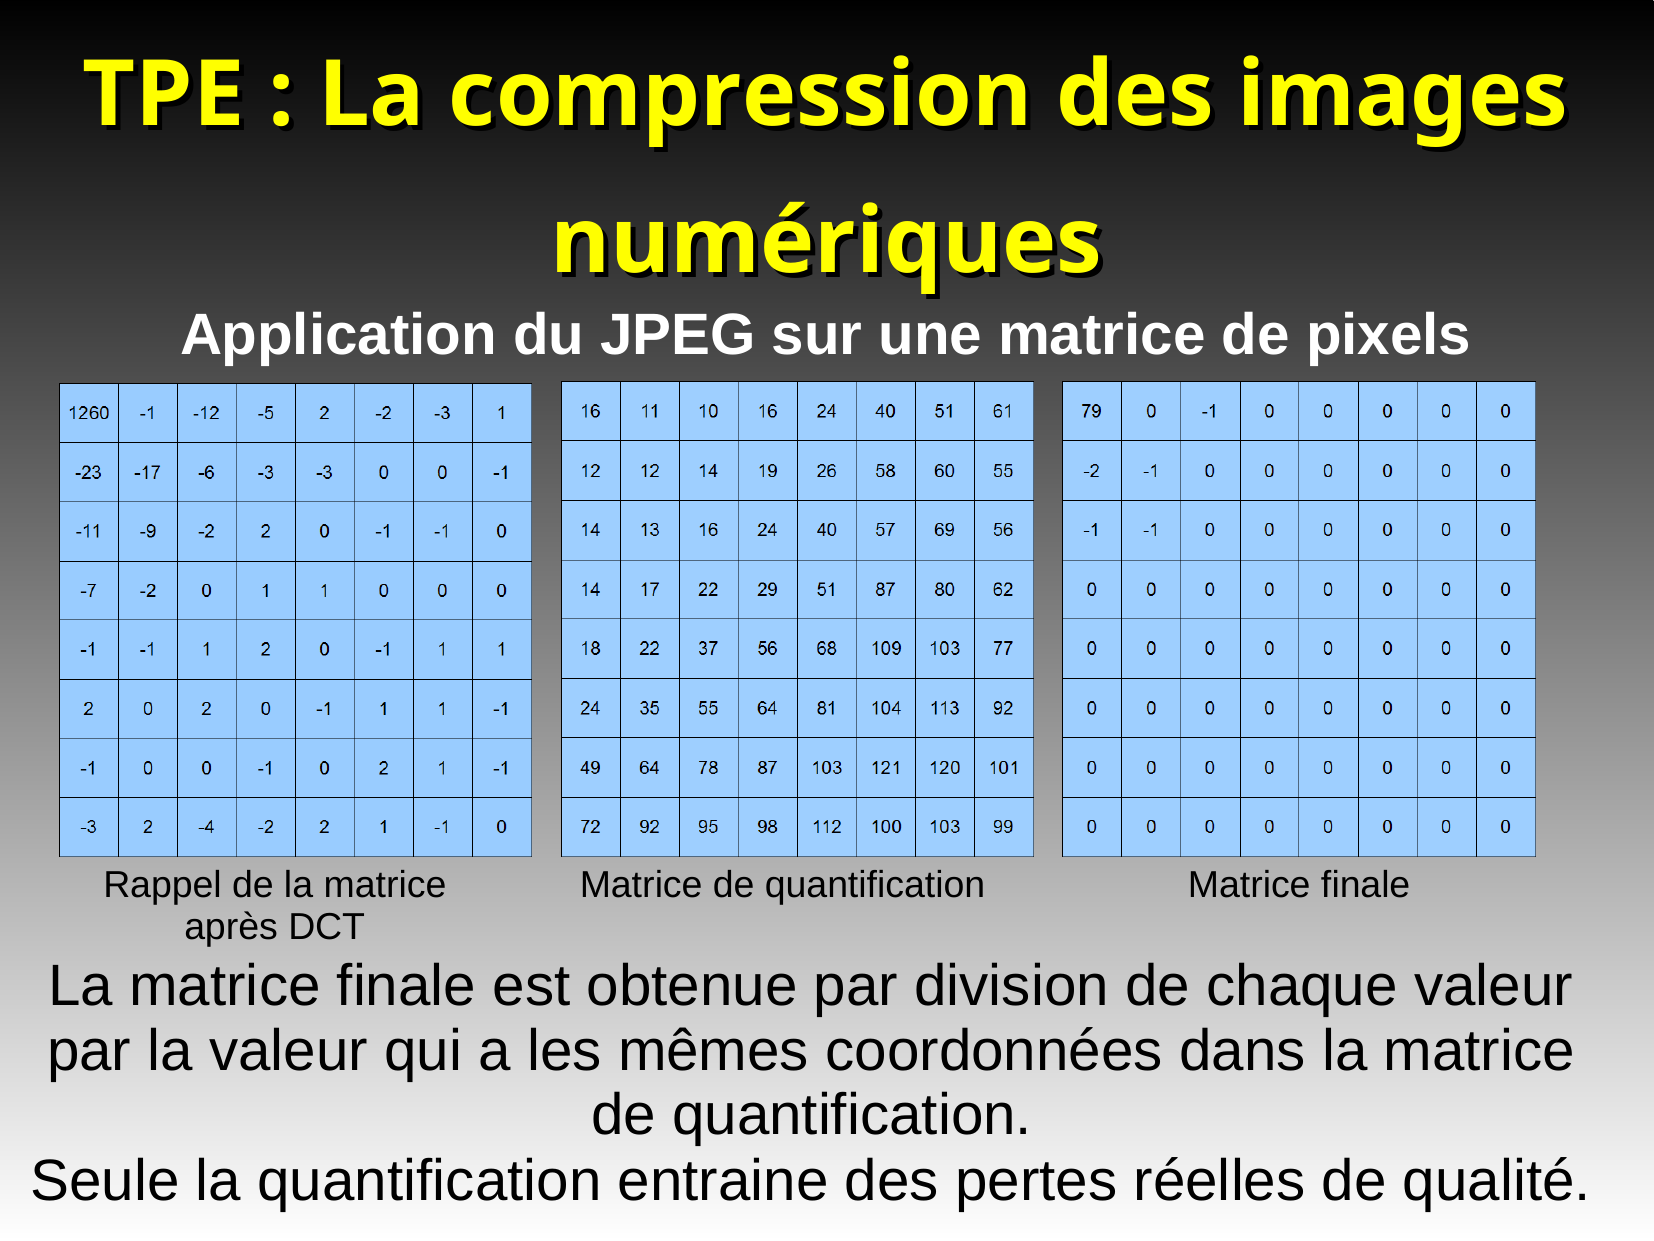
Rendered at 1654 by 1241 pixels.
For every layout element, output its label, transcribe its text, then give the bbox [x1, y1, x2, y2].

title TPE : La compression des images numériques [82, 14, 1571, 290]
text_box La matrice finale est obtenue par division de chaque valeur par la valeur qui a les mêmes coordonnées dans la matrice de quantification. Seule la quantification entraine des pertes réelles de qualité. [0, 944, 1625, 1219]
subtitle Application du JPEG sur une matrice de pixels [82, 290, 1571, 944]
picture [59, 383, 532, 857]
text_box Matrice de quantification [561, 856, 1004, 914]
text_box Rappel de la matrice après DCT [88, 857, 473, 944]
text_box Matrice finale [1122, 856, 1477, 914]
picture [1062, 381, 1536, 857]
picture [561, 381, 1034, 857]
